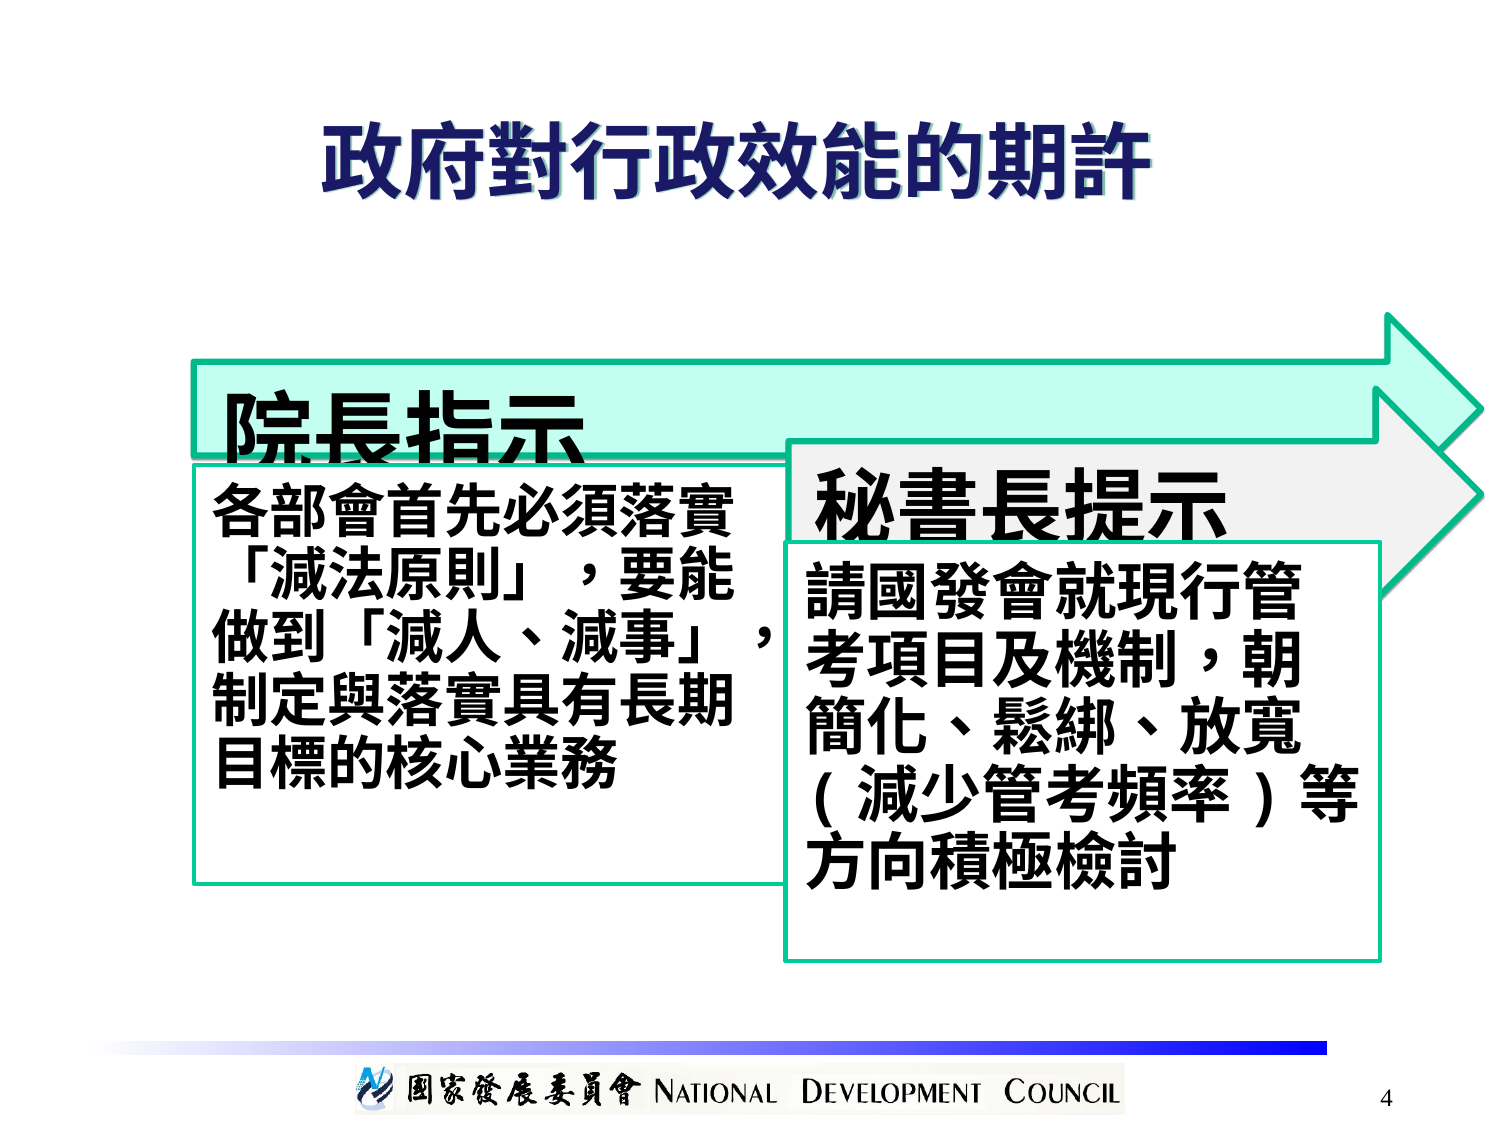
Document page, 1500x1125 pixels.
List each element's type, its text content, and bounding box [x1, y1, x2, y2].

text_box 院長指示 [366, 444, 385, 453]
text_box 各部會首先必須落實「減法原則」，要能做到「減人、減事」，制定與落實具有長期目標的核心業務 [193, 465, 788, 884]
text_box 秘書長提示 [1082, 511, 1113, 542]
text_box 秘書長提示 [1028, 516, 1046, 524]
text_box 秘書長提示 [1097, 532, 1112, 542]
text_box [1257, 1058, 1482, 1125]
text_box 院長指示 [276, 444, 284, 456]
text_box 院長指示 [193, 314, 1482, 456]
text_box 政府對行政效能的期許 [305, 101, 1262, 218]
text_box 院長指示 [341, 444, 361, 456]
text_box 秘書長提示 [788, 388, 1482, 595]
text_box 院長指示 [454, 443, 477, 449]
text_box 請國發會就現行管考項目及機制，朝簡化、鬆綁、放寬(減少管考頻率)等方向積極檢討 [785, 542, 1381, 961]
text_box 秘書長提示 [1005, 516, 1042, 542]
